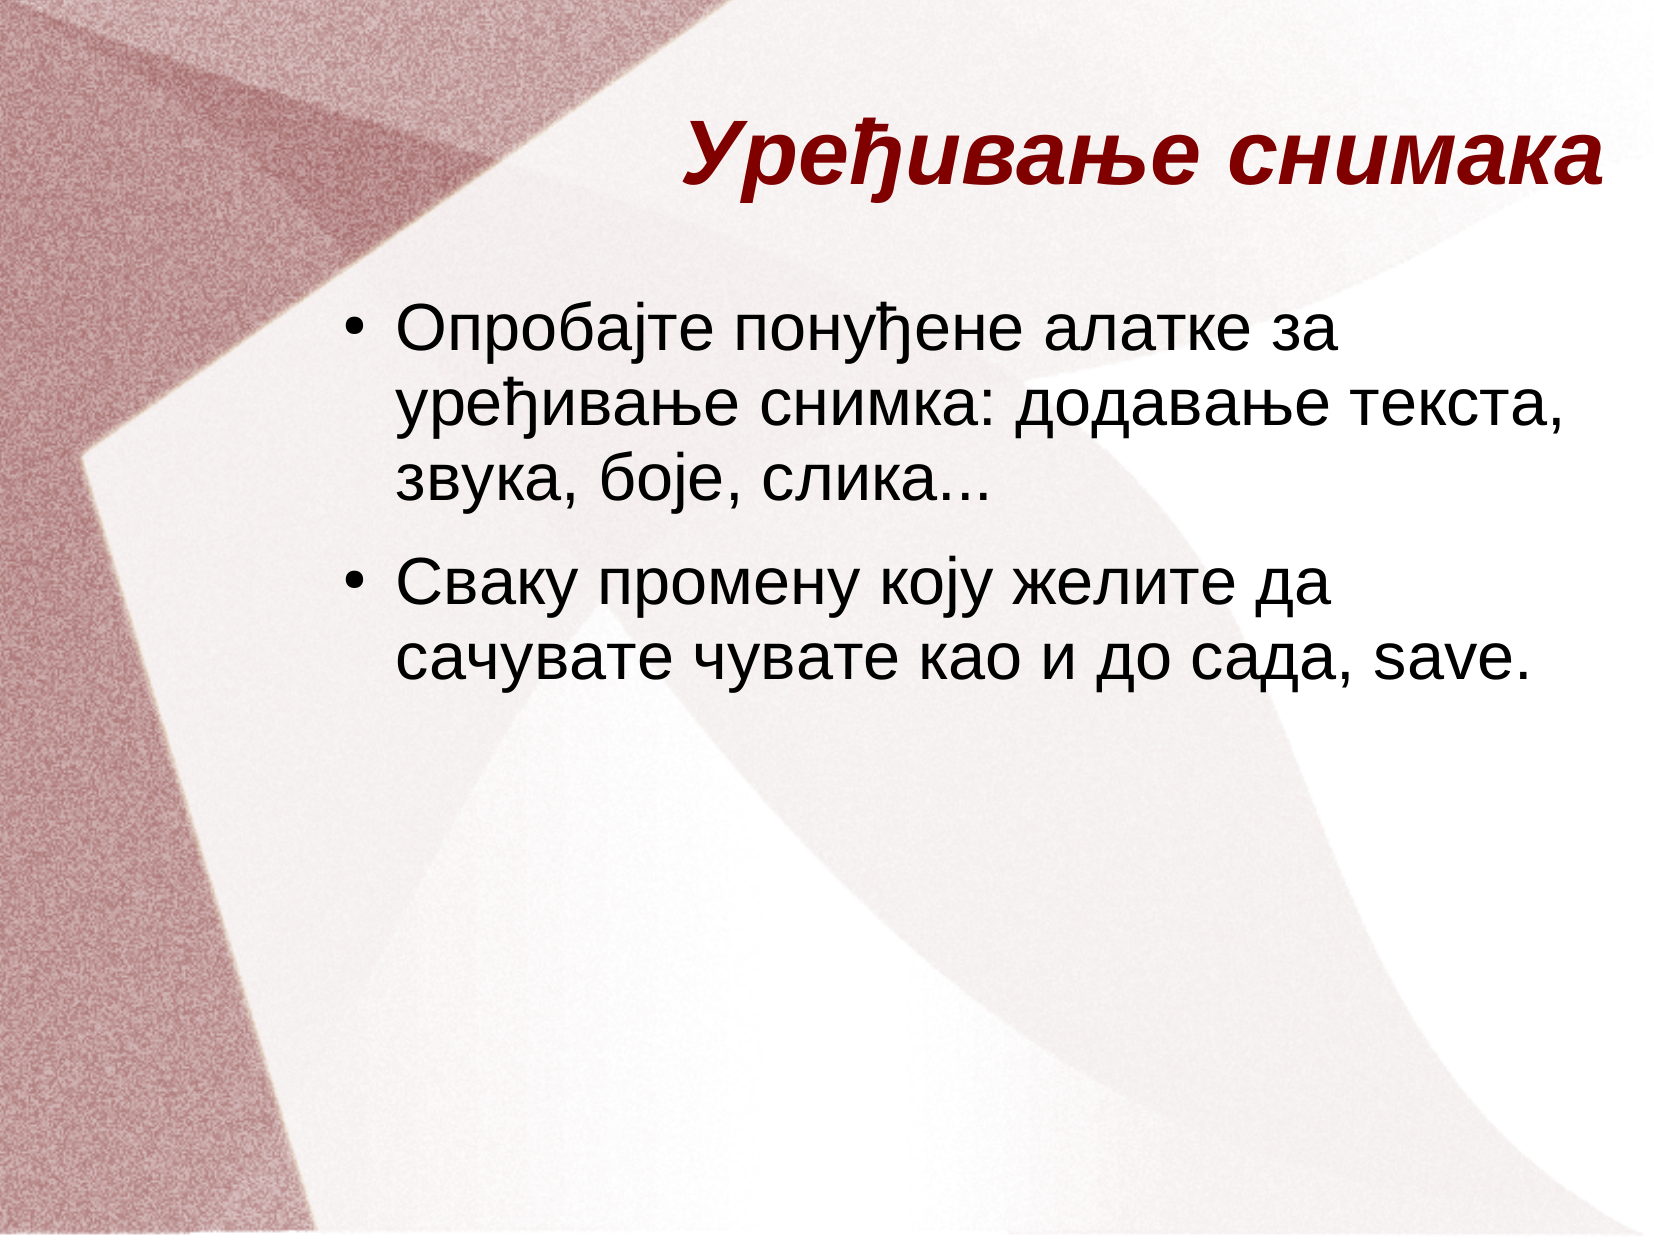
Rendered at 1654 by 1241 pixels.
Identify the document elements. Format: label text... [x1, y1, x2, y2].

picture [0, 0, 1654, 1241]
list Опробајте понуђене алатке за уређивање снимка: додавање текста, звука, боје, слика... Сваку промену коју желите да сачувате чувате као и до сада, save. [324, 290, 1601, 916]
title Уређивање снимака [596, 49, 1607, 257]
